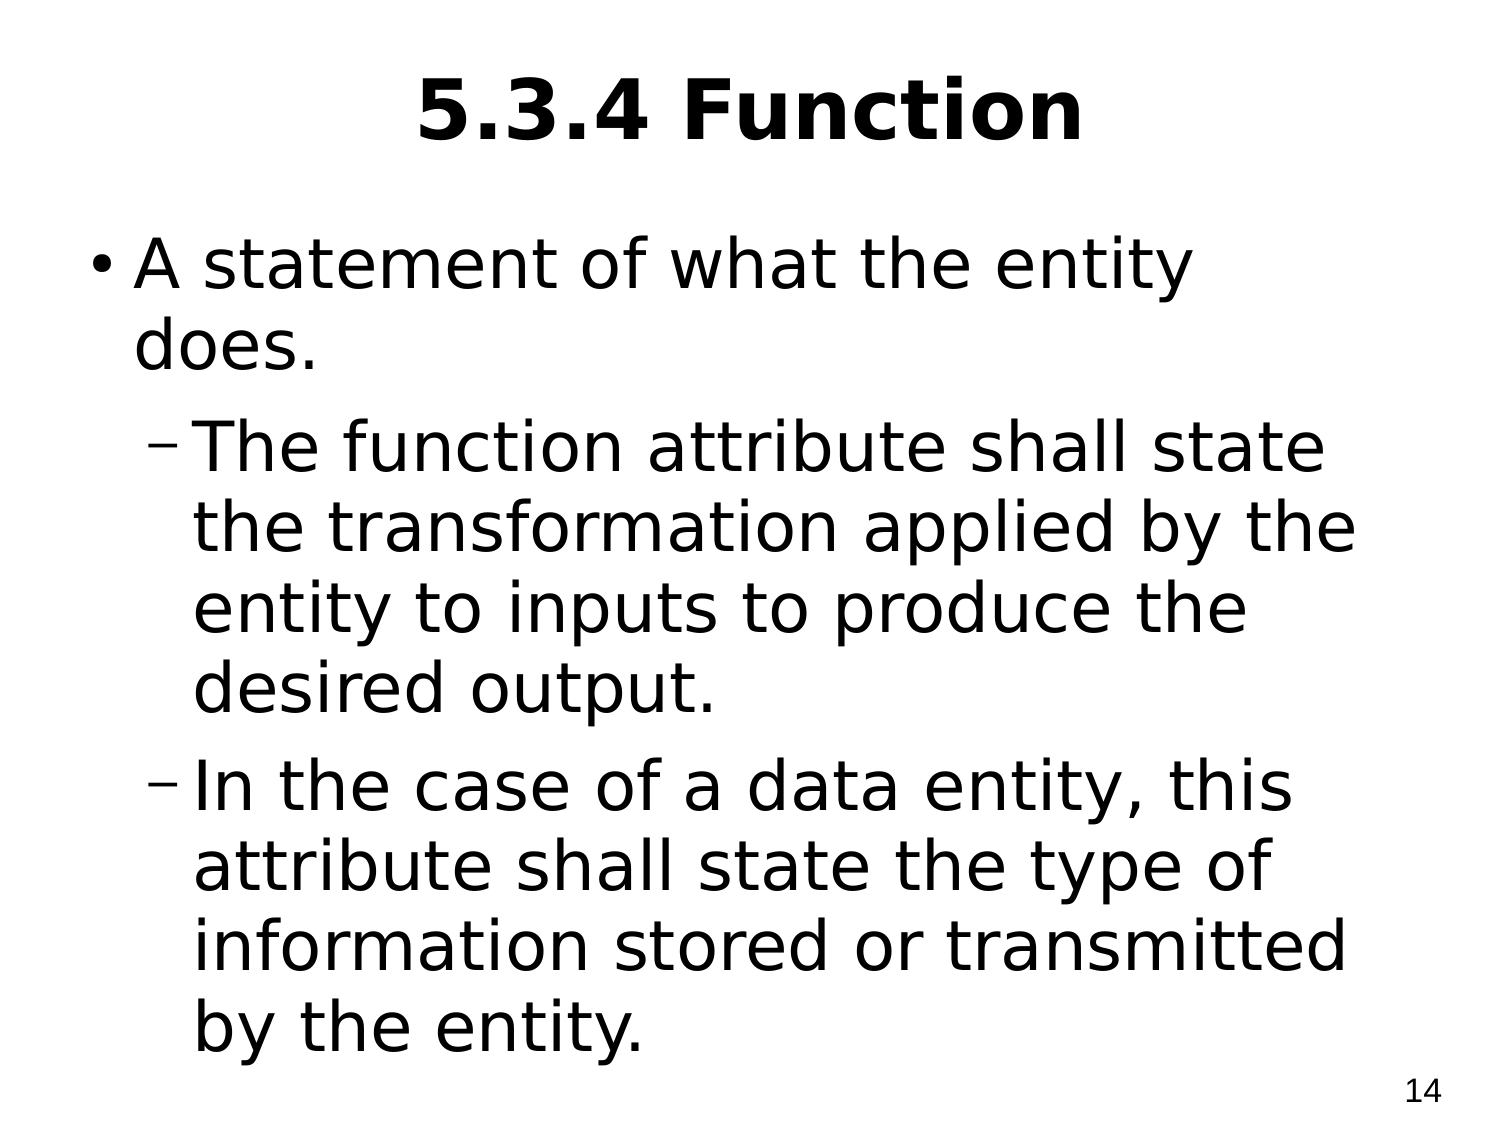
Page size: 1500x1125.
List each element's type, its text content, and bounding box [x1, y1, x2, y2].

title 5.3.4 Function [75, 44, 1425, 177]
list A statement of what the entity does. The function attribute shall state the transformation applied by the entity to inputs to produce the desired output. In the case of a data entity, this attribute shall state the type of information stored or transmitted by the entity. [75, 224, 1395, 1075]
